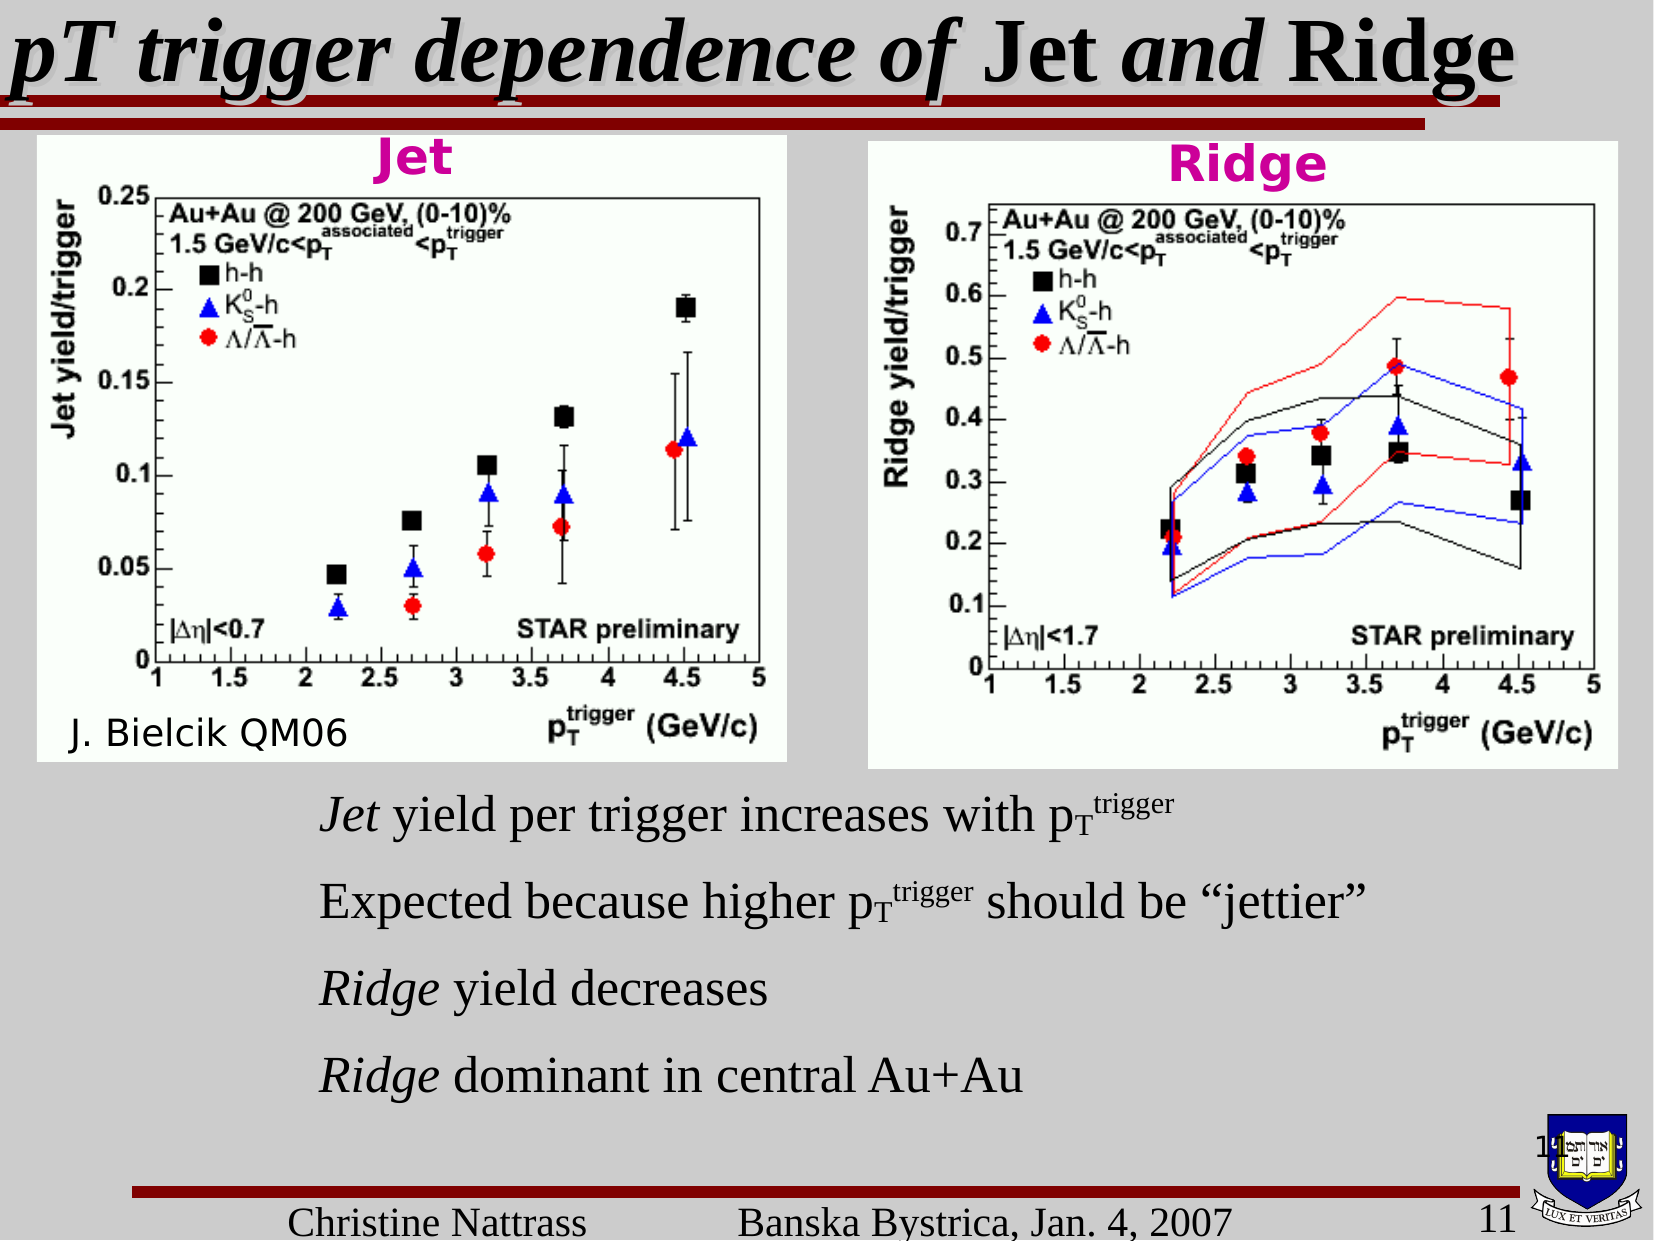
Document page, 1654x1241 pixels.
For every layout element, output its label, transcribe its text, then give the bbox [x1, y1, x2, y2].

picture [1530, 1114, 1643, 1227]
text_box Ridge [1099, 127, 1441, 202]
picture [868, 141, 1619, 782]
picture [36, 134, 787, 775]
title pT trigger dependence of Jet and Ridge [11, 0, 1654, 102]
text_box Jet [309, 120, 572, 195]
list Jet yield per trigger increases with pTtrigger Expected because higher pTtrigger should be “jettier” Ridge yield decreases Ridge dominant in central Au+Au [301, 784, 1427, 1143]
text_box J. Bielcik QM06 [55, 704, 506, 764]
